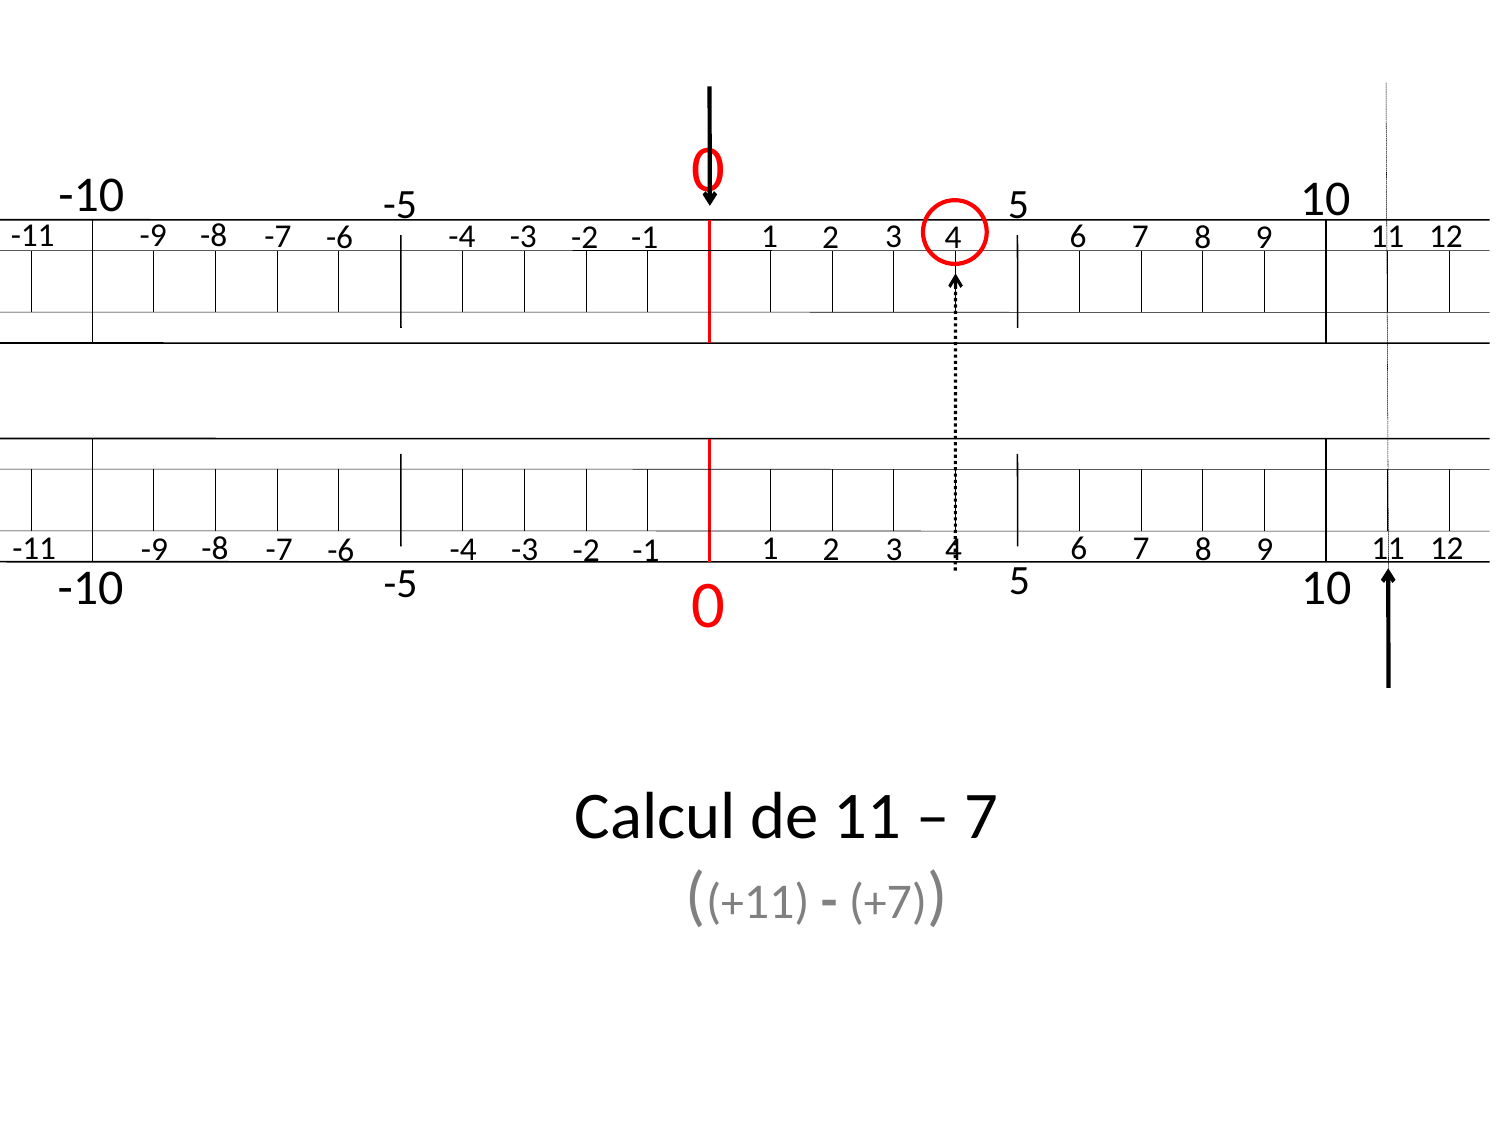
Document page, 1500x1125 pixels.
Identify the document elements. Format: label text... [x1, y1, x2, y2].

text_box -9 [140, 526, 176, 567]
text_box -1 [632, 527, 671, 568]
text_box 12 [1429, 526, 1474, 567]
text_box 6 [1069, 213, 1099, 254]
text_box 11 [1389, 525, 1414, 566]
text_box Calcul de 11 – 7 ((+11) - (+7)) [559, 764, 1074, 1020]
text_box 11 [1387, 213, 1413, 254]
text_box -6 [325, 214, 358, 255]
text_box -10 [58, 161, 136, 222]
text_box -2 [571, 214, 608, 255]
text_box -9 [139, 213, 175, 254]
text_box 11 [1370, 213, 1386, 254]
text_box 8 [1199, 539, 1206, 547]
text_box 11 [1371, 525, 1388, 566]
text_box 0 [698, 152, 707, 187]
text_box 3 [884, 214, 915, 255]
text_box -11 [10, 212, 62, 253]
text_box 9 [1256, 527, 1286, 568]
text_box 8 [1198, 550, 1207, 558]
text_box -7 [264, 214, 299, 255]
text_box -8 [201, 526, 236, 567]
text_box -4 [449, 526, 485, 567]
text_box -1 [631, 215, 670, 255]
text_box -3 [509, 214, 546, 255]
text_box 7 [1131, 214, 1162, 255]
text_box 3 [885, 526, 915, 567]
text_box -11 [12, 525, 63, 566]
text_box -8 [200, 213, 235, 254]
text_box 4 [945, 526, 975, 567]
text_box -5 [383, 555, 422, 606]
text_box 5 [1007, 176, 1038, 227]
text_box 1 [761, 213, 791, 254]
text_box 12 [1429, 214, 1473, 255]
text_box 4 [944, 214, 974, 255]
text_box 0 [712, 154, 717, 185]
text_box 0 [676, 553, 728, 649]
text_box -2 [572, 527, 609, 568]
text_box 2 [822, 527, 852, 568]
text_box 1 [761, 525, 791, 566]
text_box 2 [822, 215, 852, 256]
text_box -5 [383, 176, 422, 227]
text_box 10 [1300, 554, 1378, 615]
text_box -4 [448, 213, 484, 254]
text_box -6 [327, 527, 360, 568]
text_box 9 [1255, 215, 1285, 256]
text_box 7 [1132, 526, 1162, 567]
text_box -3 [511, 527, 547, 568]
text_box -10 [57, 554, 135, 615]
text_box 6 [1070, 525, 1100, 566]
text_box 8 [1195, 526, 1225, 567]
text_box 0 [677, 117, 728, 213]
text_box 5 [1008, 552, 1038, 603]
text_box 8 [1194, 214, 1224, 255]
text_box -7 [265, 527, 300, 568]
text_box 10 [1300, 165, 1378, 226]
